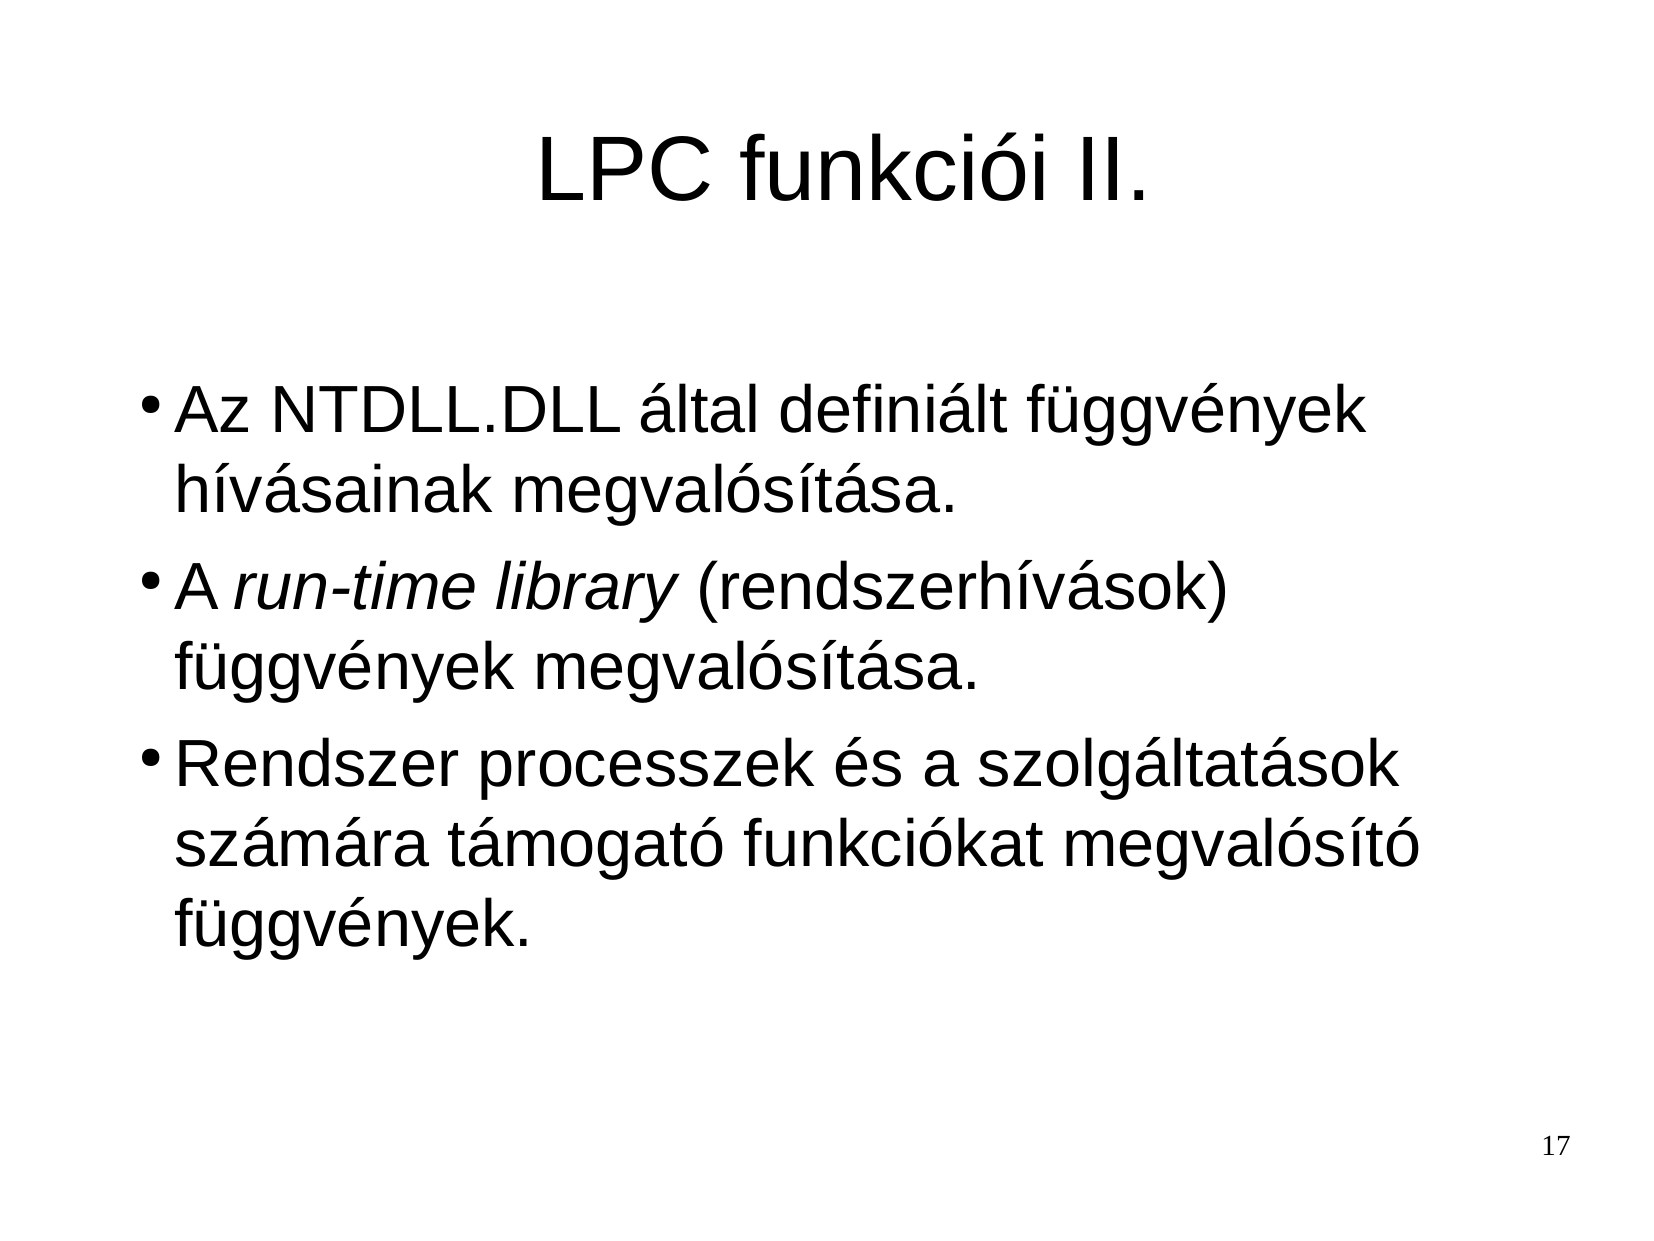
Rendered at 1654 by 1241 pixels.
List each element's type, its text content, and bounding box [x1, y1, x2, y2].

title LPC funkciói II. [123, 60, 1530, 267]
list Az NTDLL.DLL által definiált függvények hívásainak megvalósítása. A run-time library (rendszerhívások) függvények megvalósítása. Rendszer processzek és a szolgáltatások számára támogató funkciókat megvalósító függvények. [124, 358, 1530, 1103]
